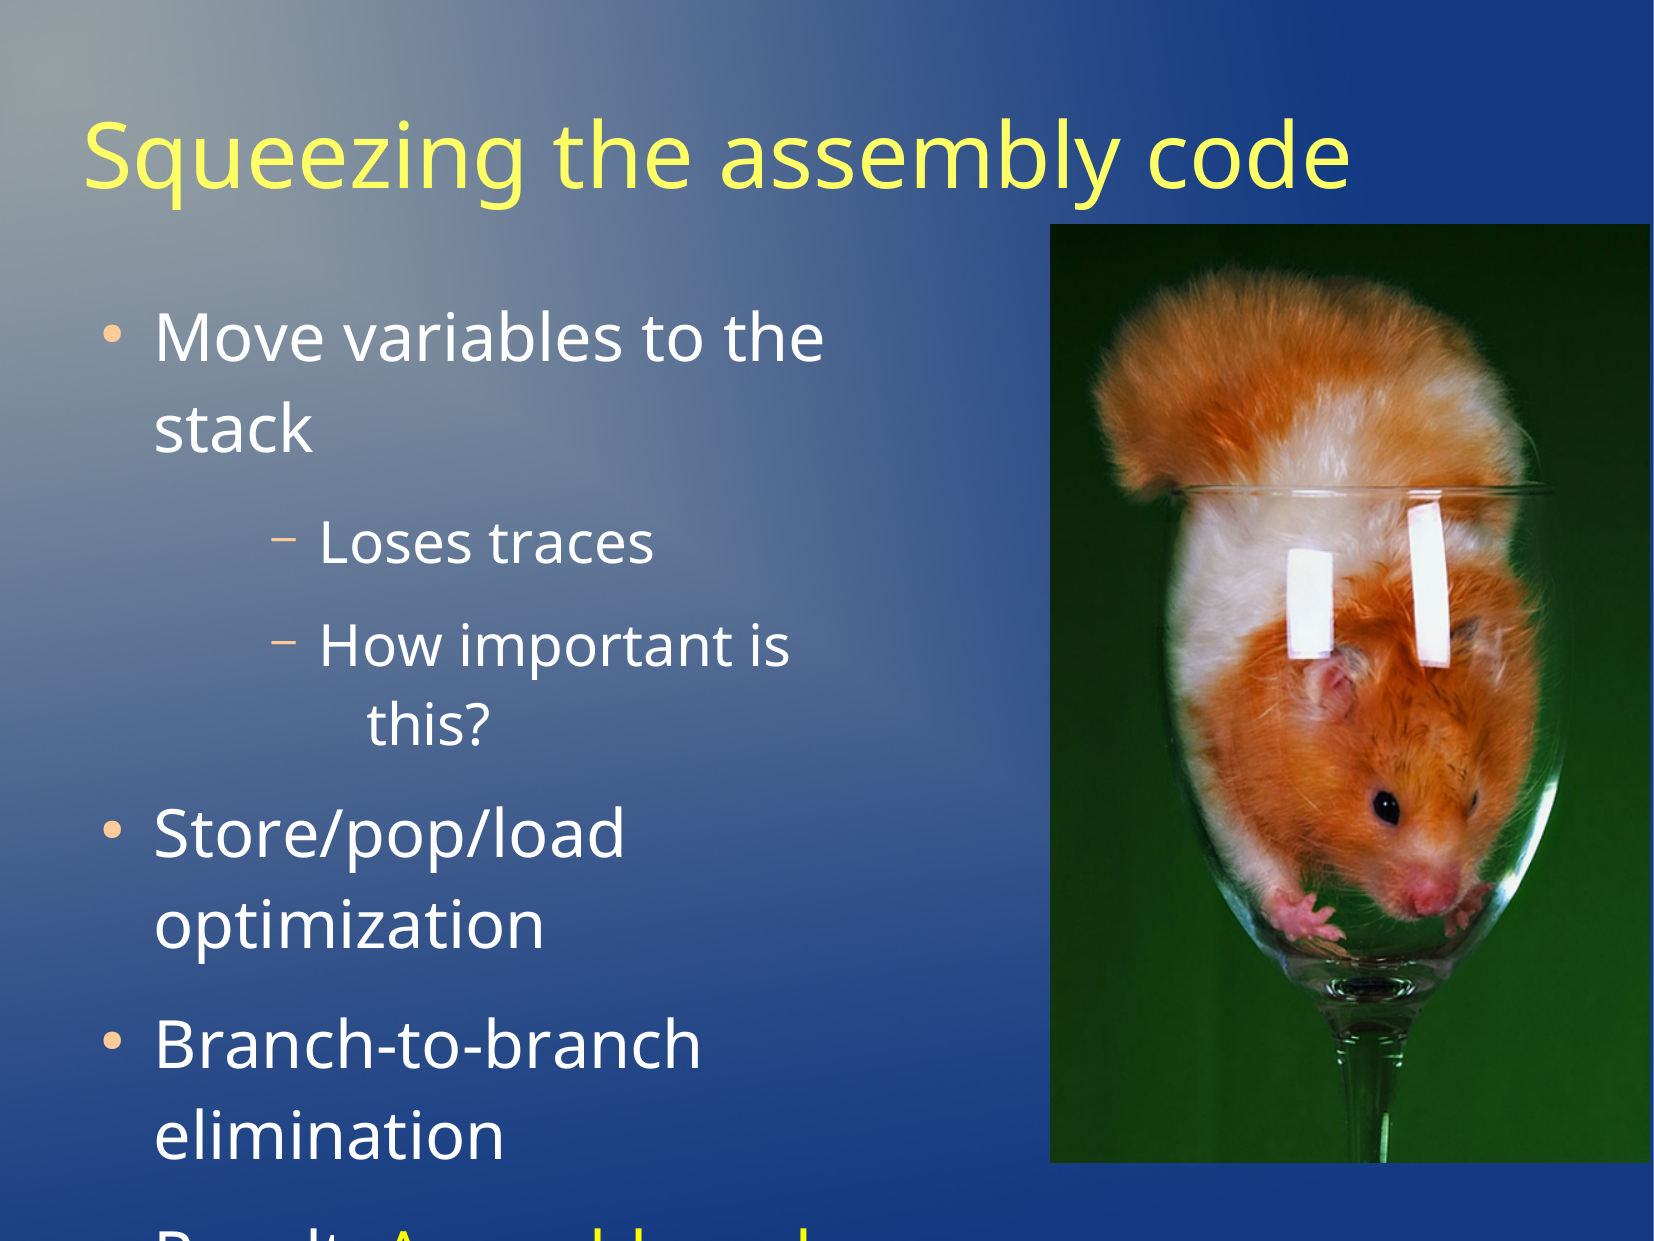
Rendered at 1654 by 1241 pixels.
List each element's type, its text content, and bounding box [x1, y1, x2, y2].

list Move variables to the stack Loses traces How important is this? Store/pop/load optimization Branch-to-branch elimination Result: Assembly code ran in about 60% of the time. [82, 290, 901, 1094]
title Squeezing the assembly code [82, 56, 1571, 250]
picture [0, 0, 1654, 1241]
picture [165, 1237, 183, 1241]
